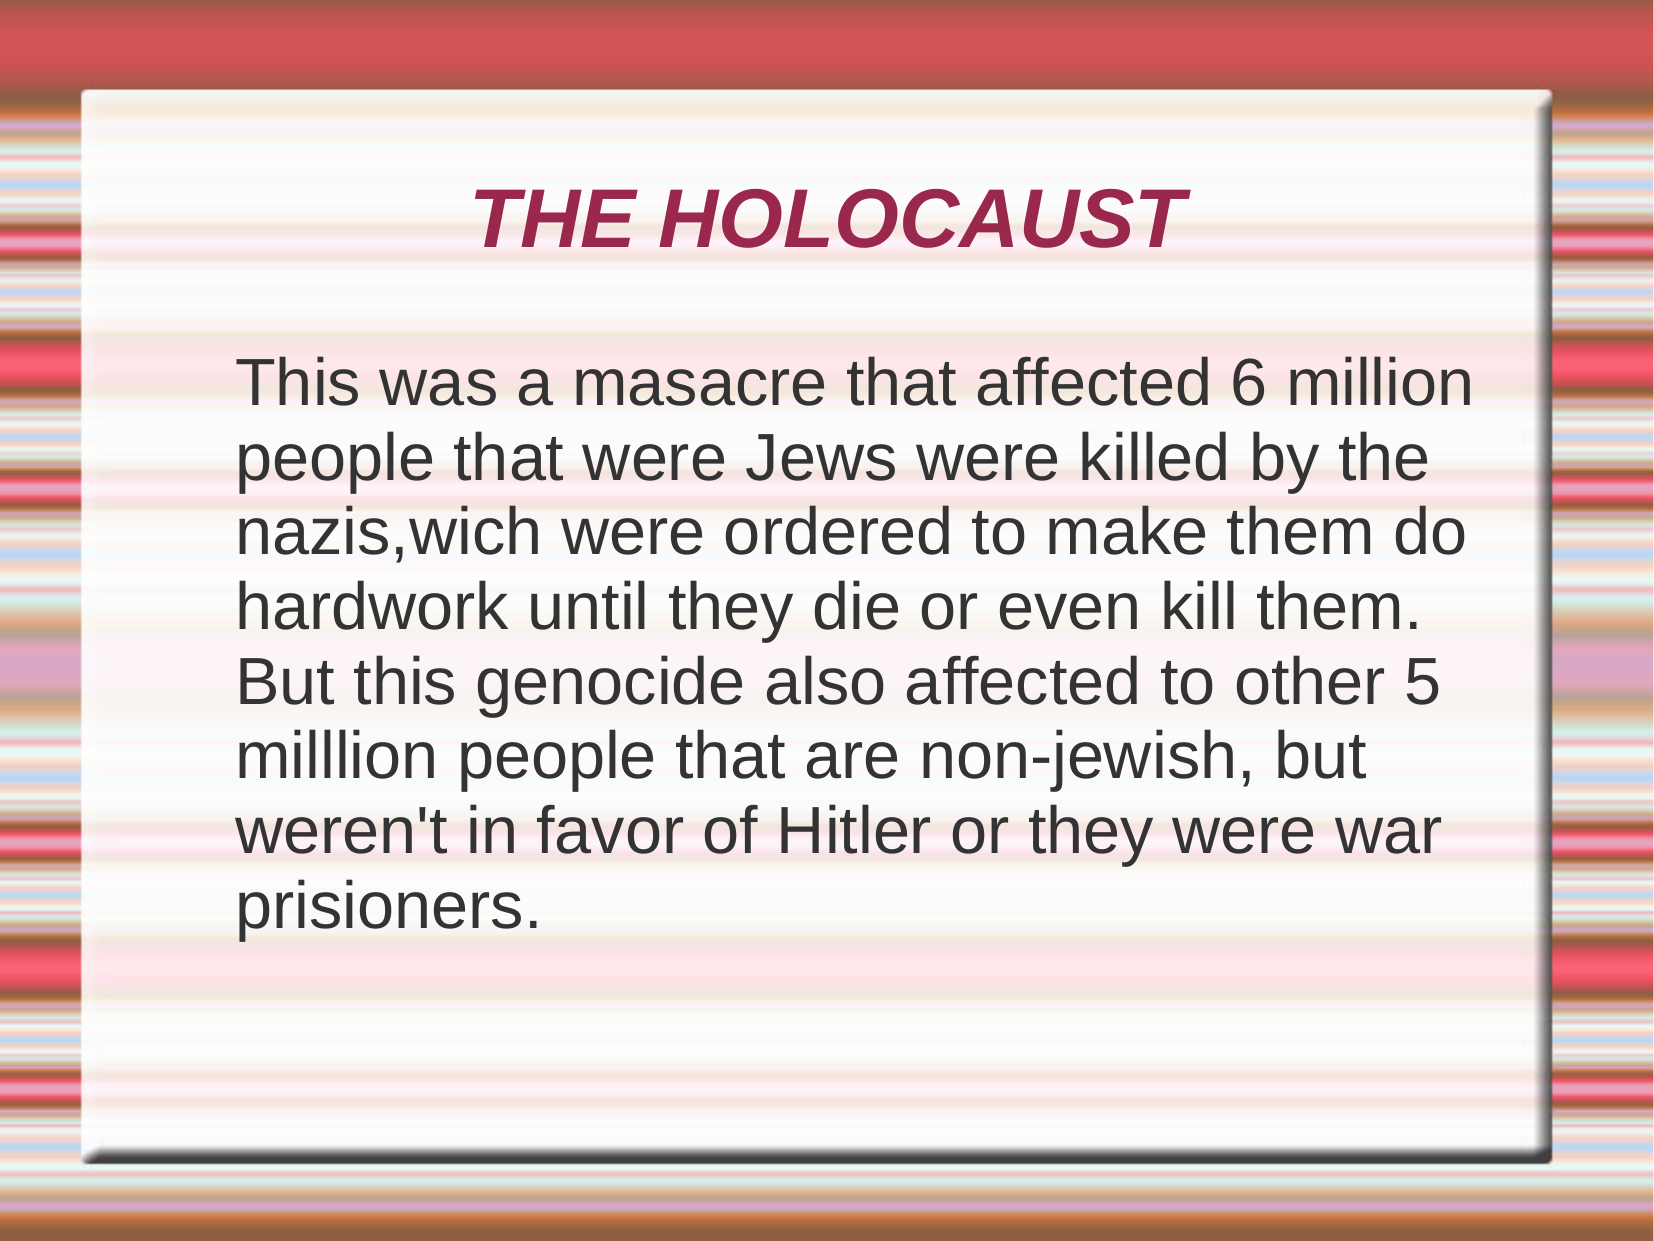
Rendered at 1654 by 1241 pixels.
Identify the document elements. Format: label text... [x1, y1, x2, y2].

list This was a masacre that affected 6 million people that were Jews were killed by the nazis,wich were ordered to make them do hardwork until they die or even kill them. But this genocide also affected to other 5 milllion people that are non-jewish, but weren't in favor of Hitler or they were war prisioners. [152, 344, 1534, 1127]
title THE HOLOCAUST [121, 114, 1534, 322]
picture [0, 0, 1654, 1241]
